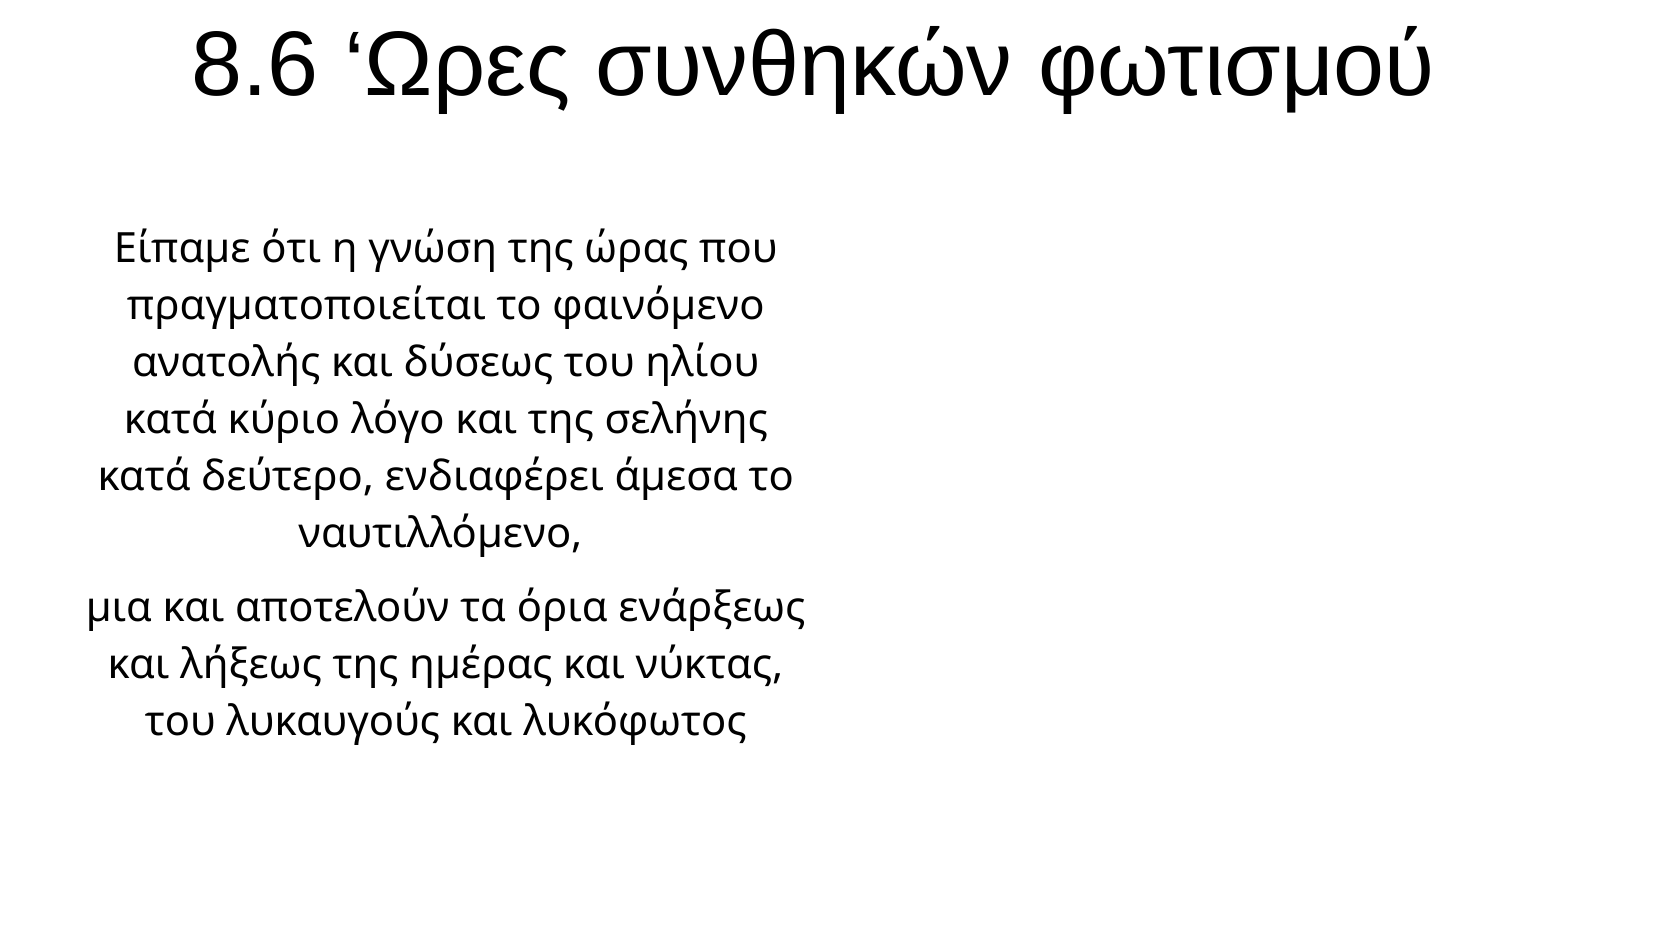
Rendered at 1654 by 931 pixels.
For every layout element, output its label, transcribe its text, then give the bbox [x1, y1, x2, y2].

list Είπαμε ότι η γνώση της ώρας που πραγματοποιείται το φαινόμενο ανατολής και δύσεως του ηλίου κατά κύριο λόγο και της σελήνης κατά δεύτερο, ενδιαφέρει άμεσα το ναυτιλλόμενο, μια και αποτελούν τα όρια ενάρξεως και λήξεως της ημέρας και νύκτας, του λυκαυγούς και λυκόφωτος [82, 217, 809, 758]
title 8.6 ‘Ωρες συνθηκών φωτισμού [82, 12, 1571, 218]
